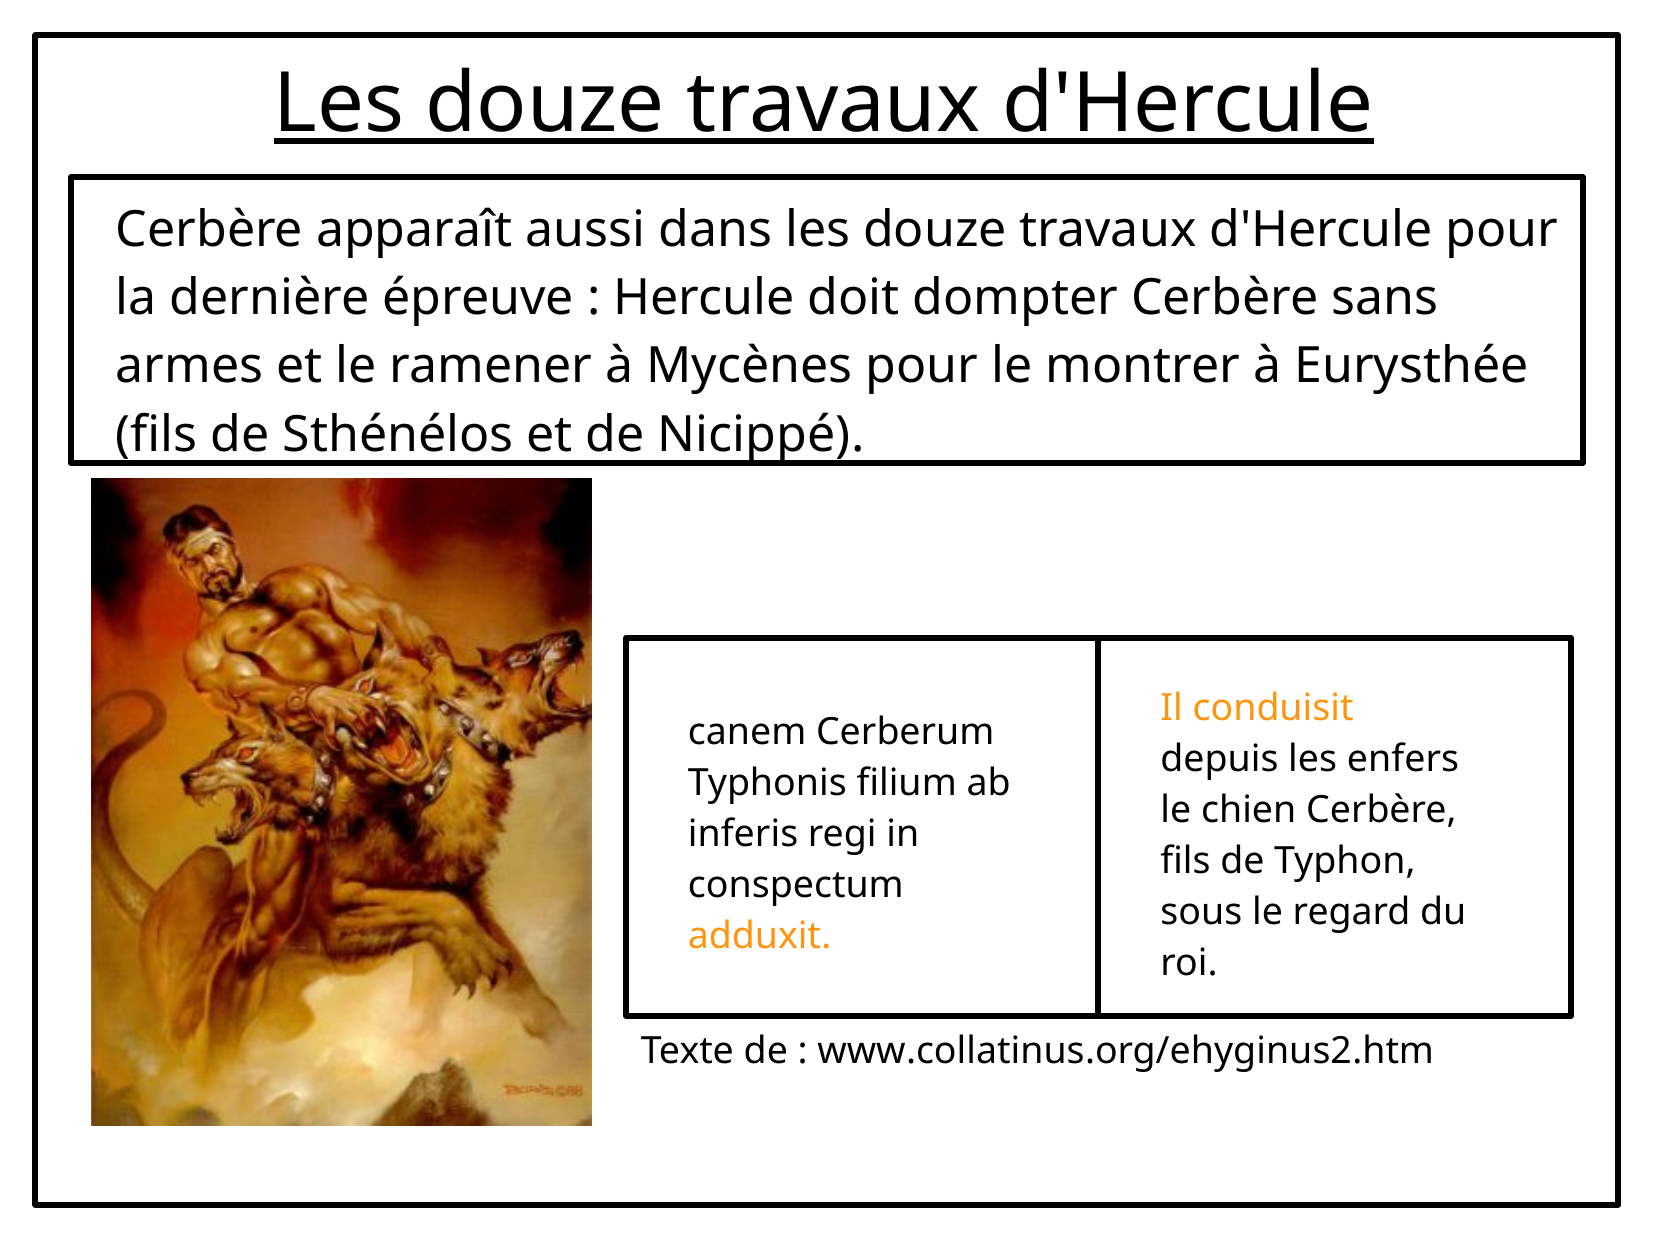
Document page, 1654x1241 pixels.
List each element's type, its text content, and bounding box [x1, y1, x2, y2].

picture [91, 478, 592, 1126]
text_box Il conduisit depuis les enfers le chien Cerbère, fils de Typhon, sous le regard du roi. [1145, 673, 1489, 984]
text_box Cerbère apparaît aussi dans les douze travaux d'Hercule pour la dernière épreuve : Hercule doit dompter Cerbère sans armes et le ramener à Mycènes pour le montrer à Eurysthée (fils de Sthénélos et de Nicippé). [101, 185, 1580, 460]
text_box Texte de : www.collatinus.org/ehyginus2.htm [625, 1015, 1573, 1080]
text_box canem Cerberum Typhonis filium ab inferis regi in conspectum adduxit. [673, 696, 1052, 958]
text_box Les douze travaux d'Hercule [0, 35, 1654, 167]
